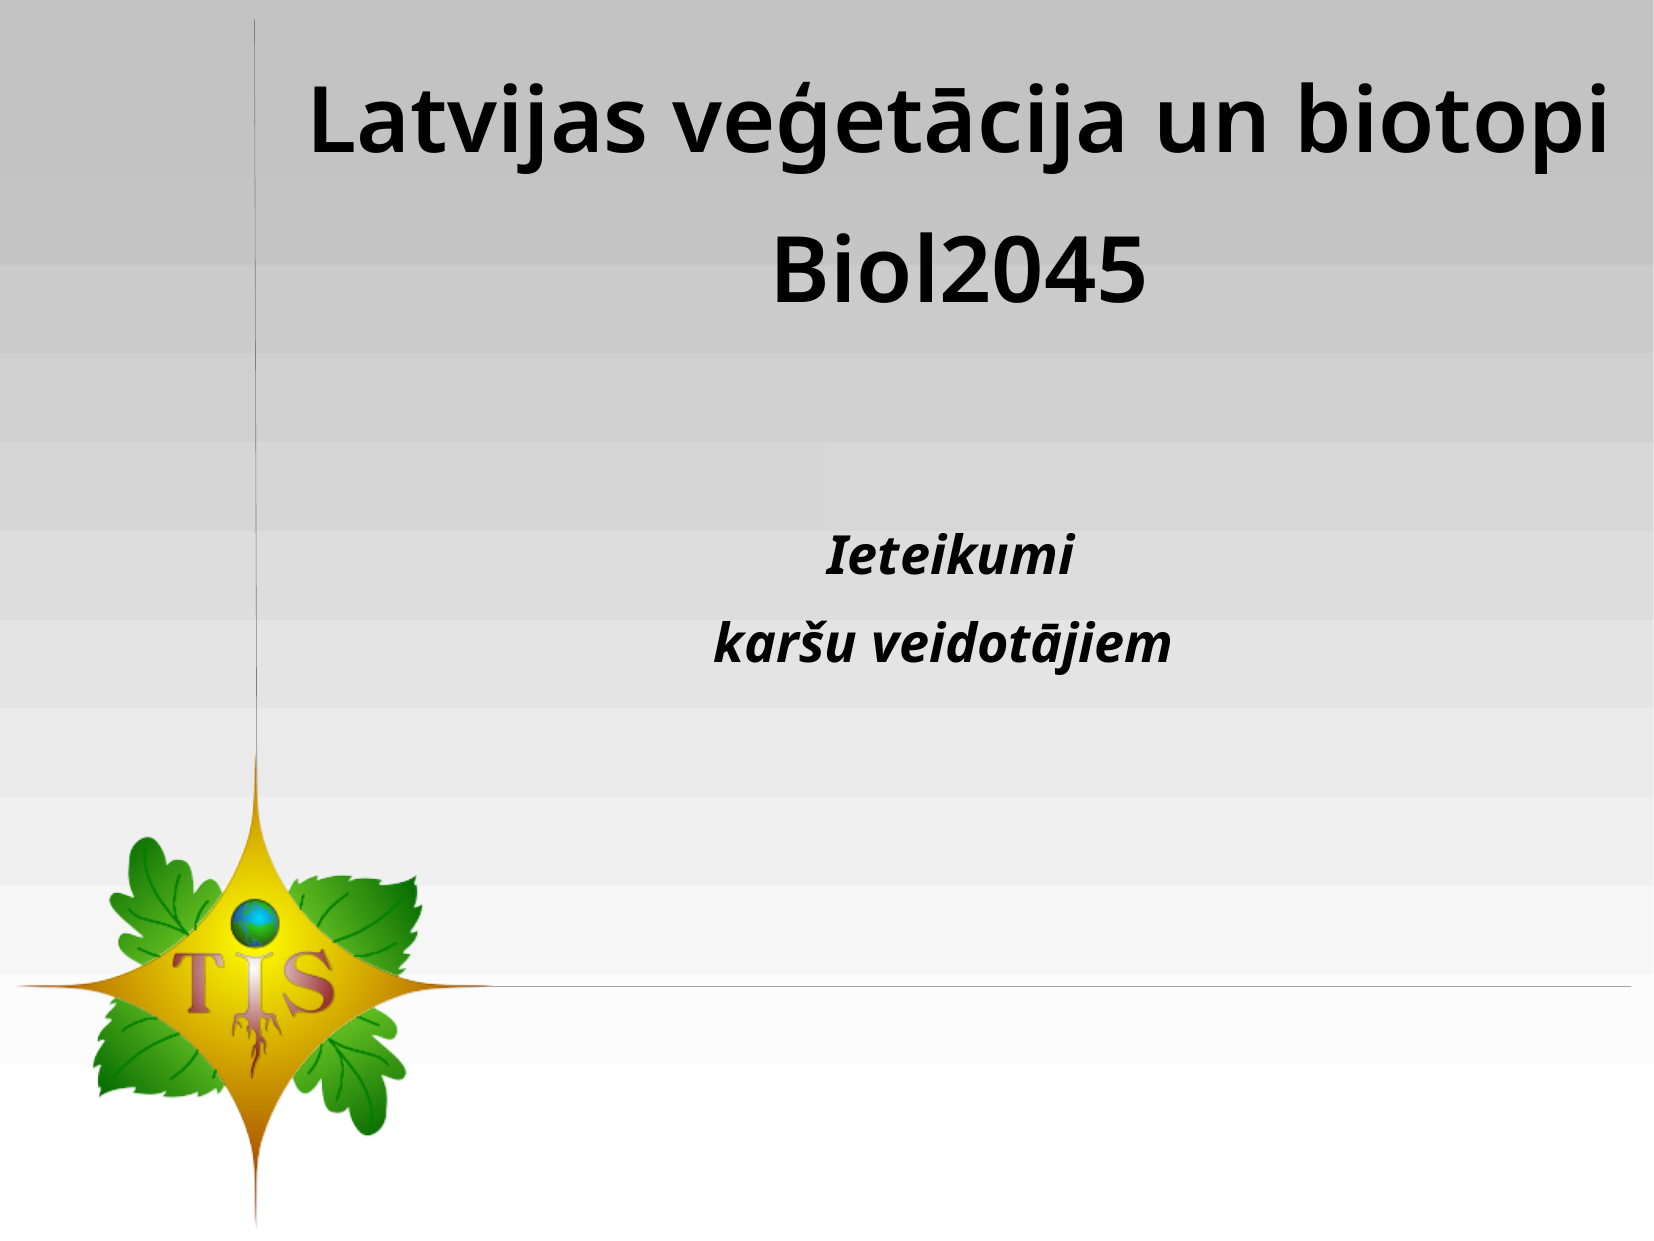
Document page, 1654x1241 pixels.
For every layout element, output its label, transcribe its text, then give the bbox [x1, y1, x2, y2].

title Ieteikumi karšu veidotājiem [295, 324, 1607, 857]
picture [0, 0, 1654, 1241]
